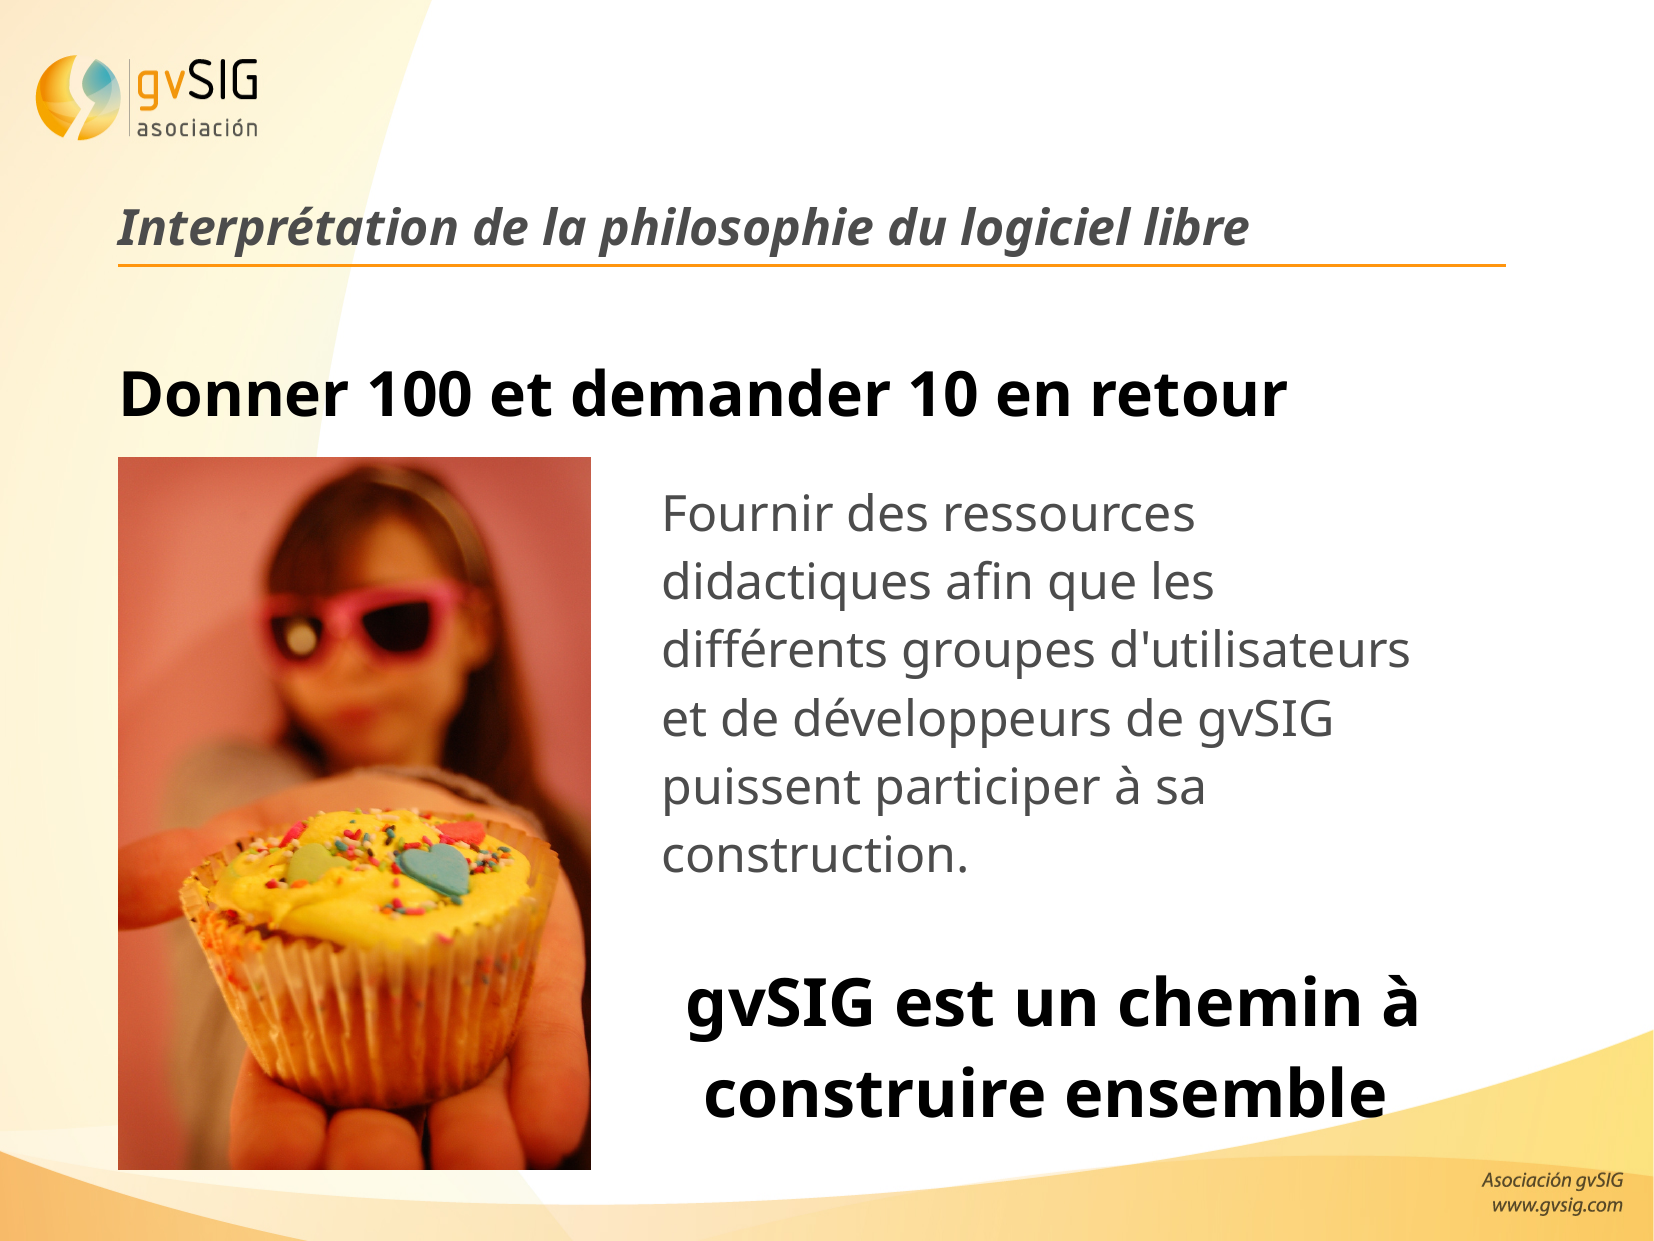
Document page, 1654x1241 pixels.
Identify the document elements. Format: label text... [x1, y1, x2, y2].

picture [0, 0, 1654, 1241]
title Interprétation de la philosophie du logiciel libre [118, 177, 1607, 276]
text_box Donner 100 et demander 10 en retour [118, 355, 1506, 429]
text_box Fournir des ressources didactiques afin que les différents groupes d'utilisateurs et de développeurs de gvSIG puissent participer à sa construction. gvSIG est un chemin à construire ensemble [661, 457, 1447, 1158]
